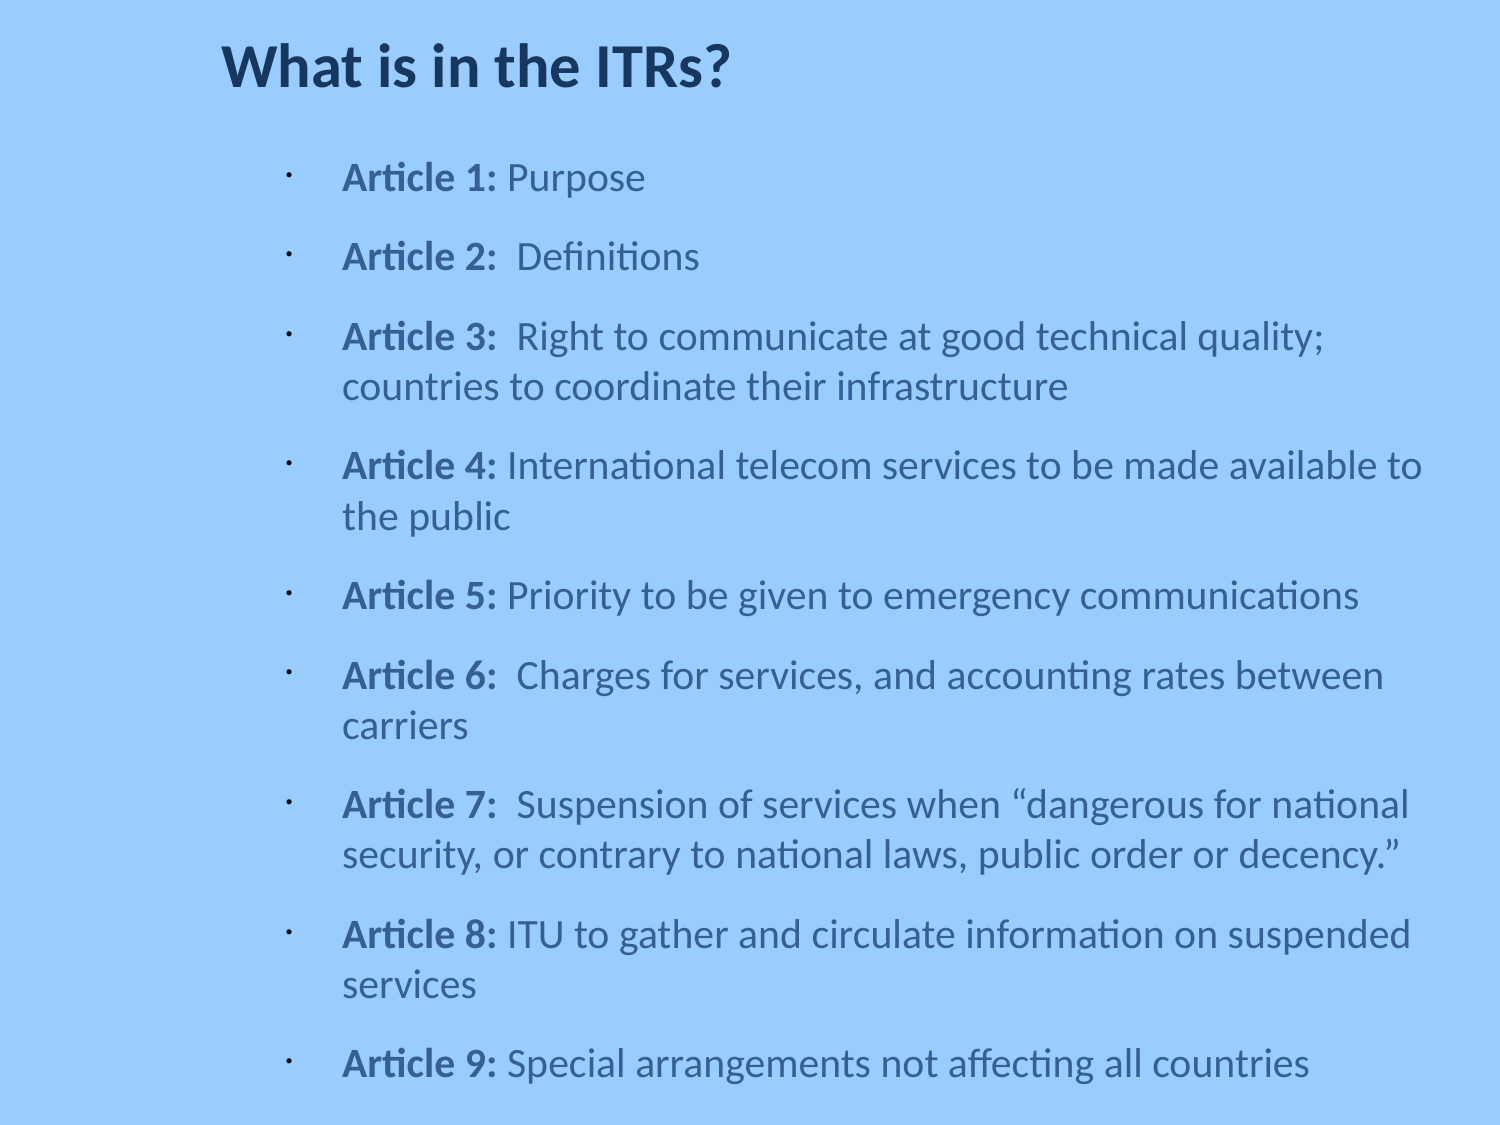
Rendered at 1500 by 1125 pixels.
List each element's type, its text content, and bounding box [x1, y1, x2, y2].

text_box What is in the ITRs? [206, 9, 1484, 109]
list Article 1: Purpose Article 2: Definitions Article 3: Right to communicate at good technical quality; countries to coordinate their infrastructure Article 4: International telecom services to be made available to the public Article 5: Priority to be given to emergency communications Article 6: Charges for services, and accounting rates between carriers Article 7: Suspension of services when “dangerous for national security, or contrary to national laws, public order or decency.” Article 8: ITU to gather and circulate information on suspended services Article 9: Special arrangements not affecting all countries Article 10: Entry into force; reservations [270, 134, 1448, 907]
